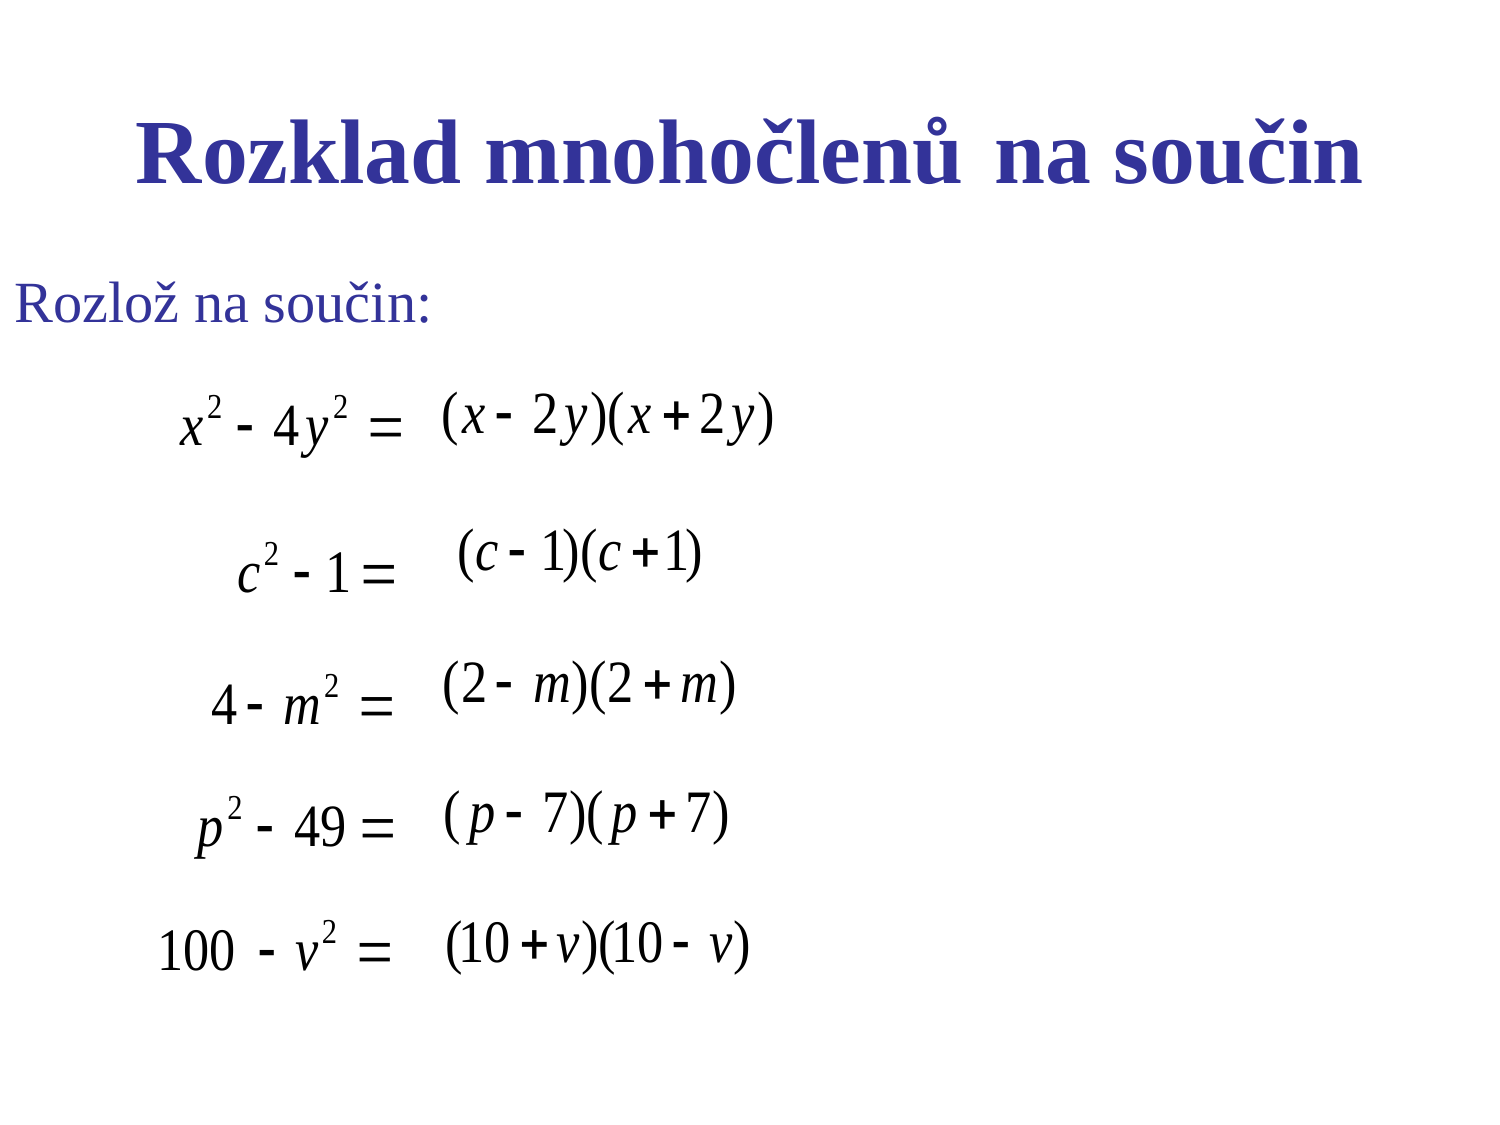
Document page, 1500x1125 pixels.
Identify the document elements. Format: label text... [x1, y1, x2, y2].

chart [436, 777, 739, 858]
chart [183, 782, 397, 872]
text_box Rozlož na součin: [0, 256, 644, 343]
chart [203, 659, 396, 740]
chart [435, 647, 746, 728]
chart [230, 527, 397, 608]
chart [450, 515, 714, 596]
text_box Rozklad mnohočlenů na součin [75, 45, 1426, 233]
chart [438, 907, 762, 988]
chart [155, 904, 391, 986]
chart [170, 380, 406, 471]
chart [434, 378, 784, 459]
